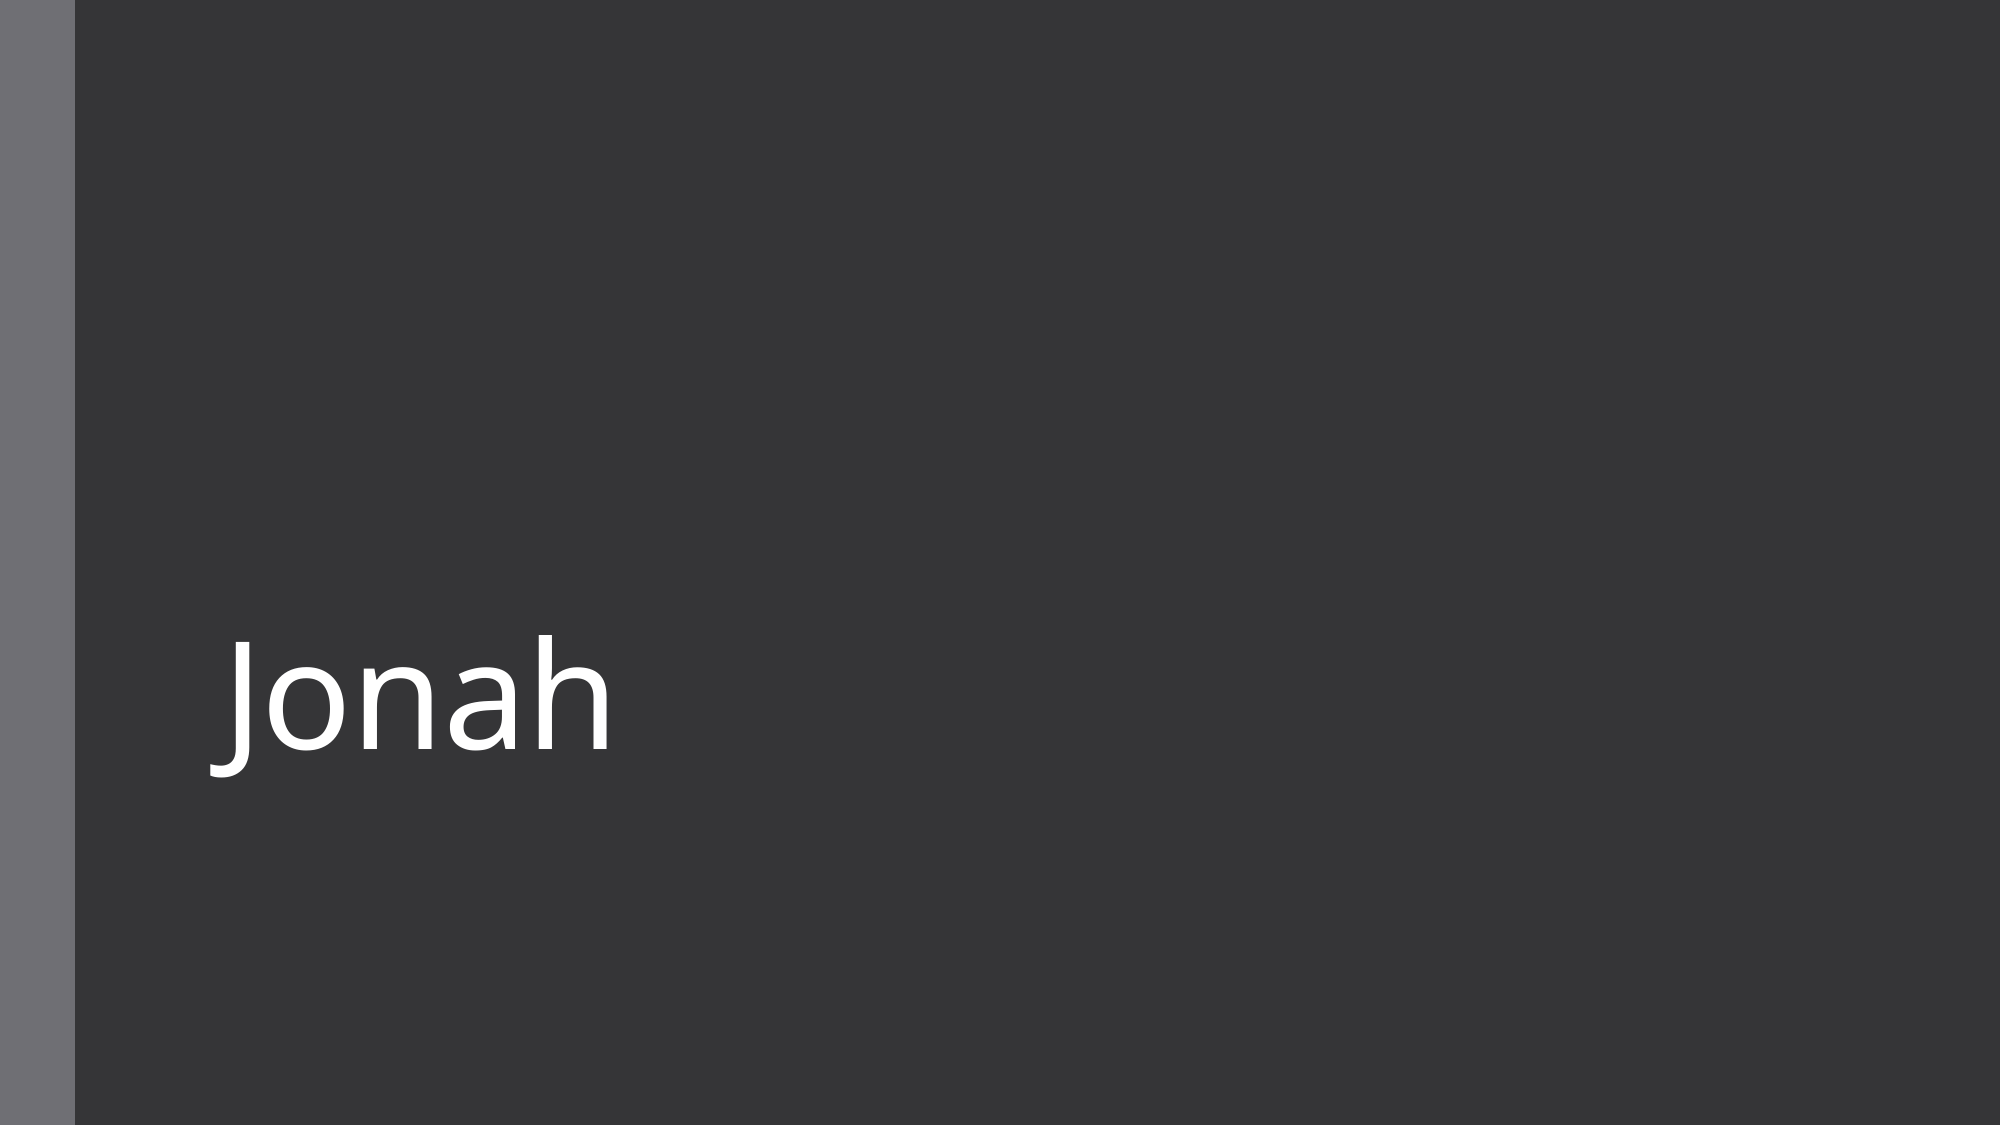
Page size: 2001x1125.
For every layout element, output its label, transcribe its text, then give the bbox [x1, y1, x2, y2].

title Jonah [206, 124, 1752, 788]
